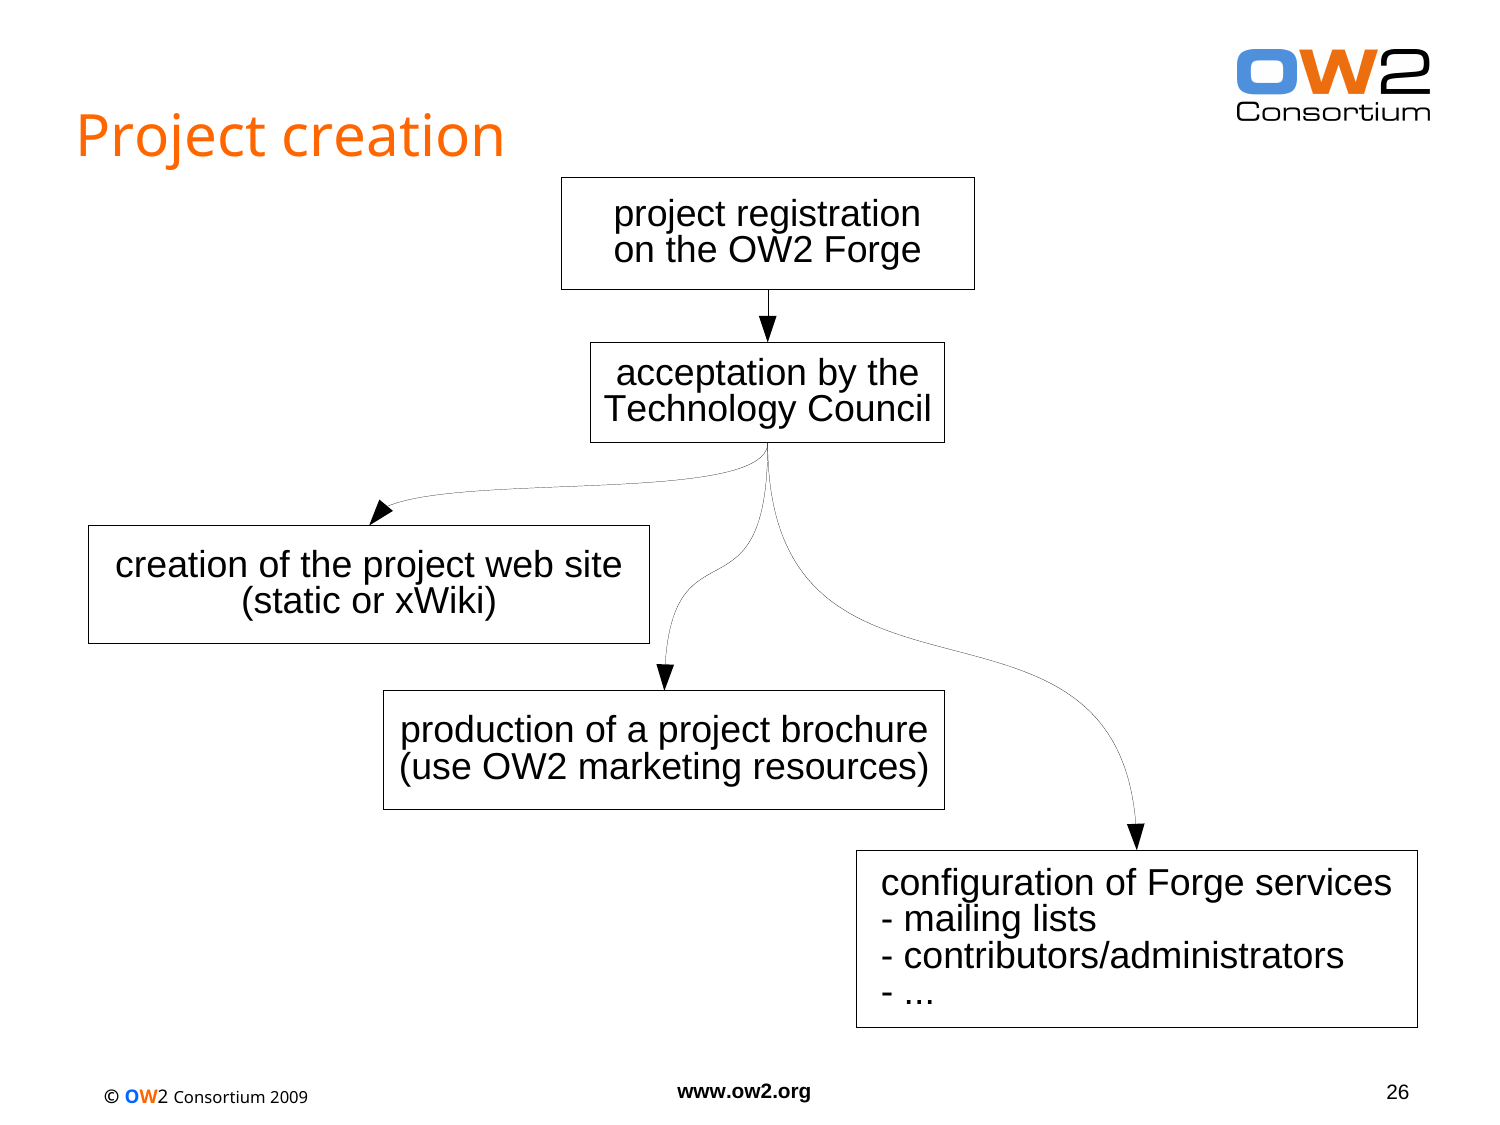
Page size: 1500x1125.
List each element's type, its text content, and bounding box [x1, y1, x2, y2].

text_box creation of the project web site (static or xWiki) [88, 525, 650, 644]
text_box acceptation by the Technology Council [590, 342, 945, 443]
text_box production of a project brochure (use OW2 marketing resources) [383, 690, 945, 810]
text_box project registration on the OW2 Forge [561, 177, 975, 290]
title Project creation [75, 45, 1175, 215]
text_box configuration of Forge services - mailing lists - contributors/administrators - ... [856, 850, 1418, 1028]
